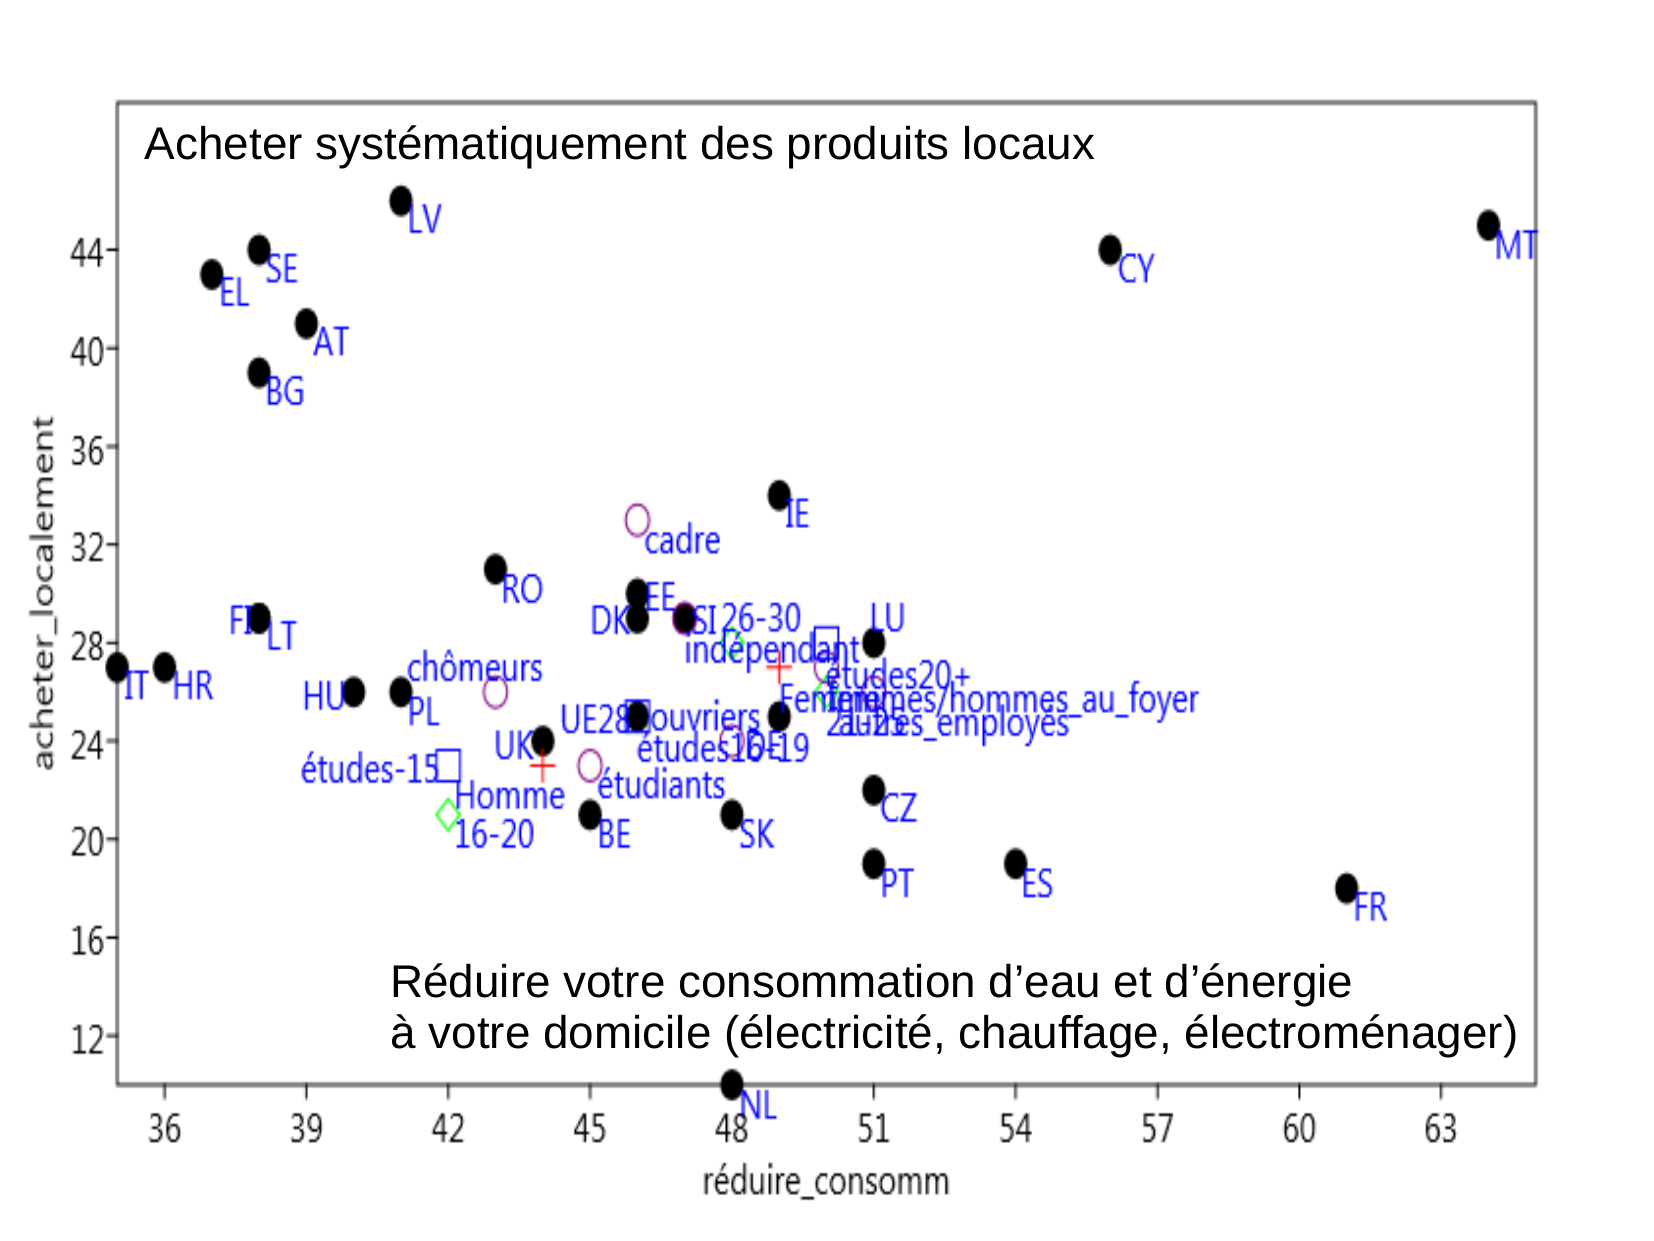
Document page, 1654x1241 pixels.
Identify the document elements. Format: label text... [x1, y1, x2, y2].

text_box Acheter systématiquement des produits locaux [130, 110, 1112, 177]
text_box Réduire votre consommation d’eau et d’énergie à votre domicile (électricité, chauffage, électroménager) [375, 948, 1535, 1066]
picture [0, 0, 1654, 1241]
